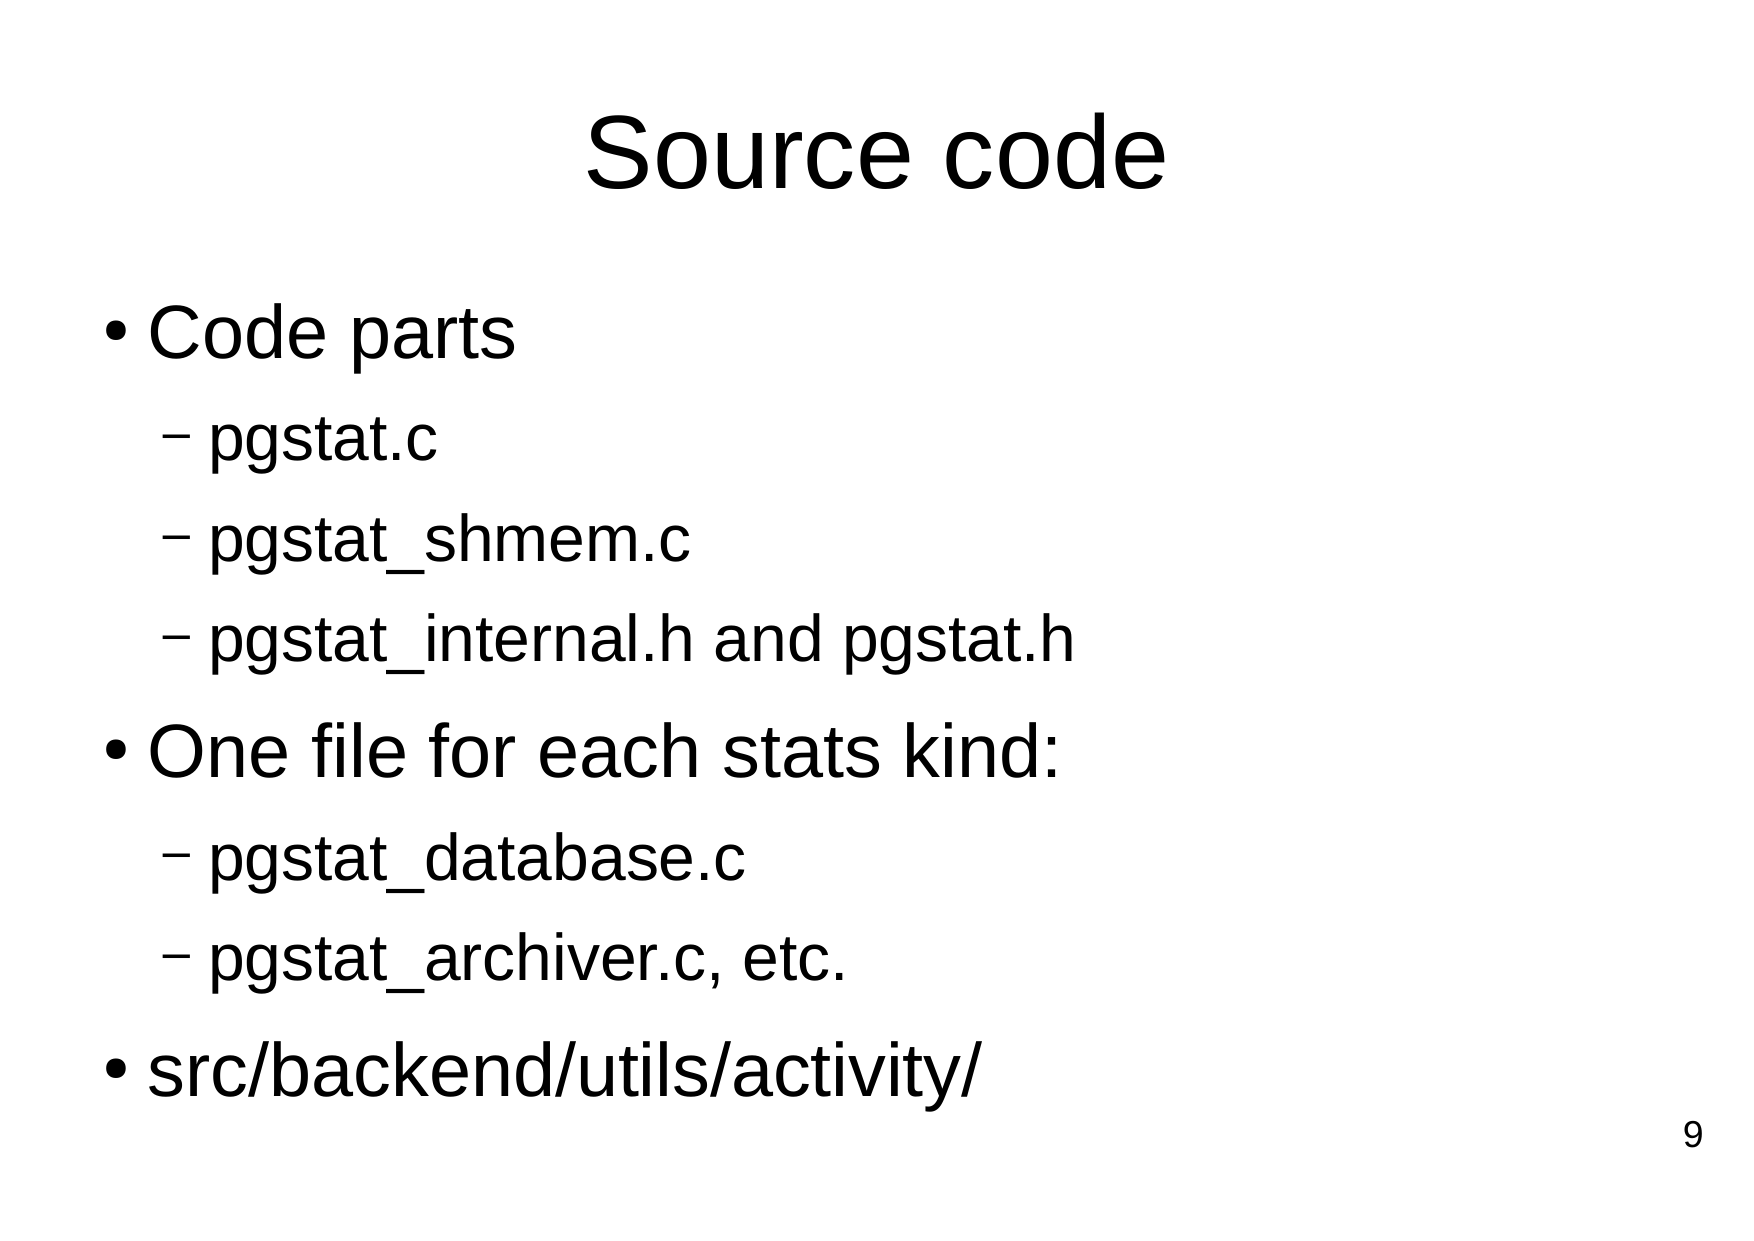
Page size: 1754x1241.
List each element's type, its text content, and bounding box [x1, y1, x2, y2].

text_box <number> [1447, 1106, 1719, 1201]
title Source code [87, 49, 1667, 257]
list Code parts pgstat.c pgstat_shmem.c pgstat_internal.h and pgstat.h One file for each stats kind: pgstat_database.c pgstat_archiver.c, etc. src/backend/utils/activity/ [87, 290, 1667, 1120]
